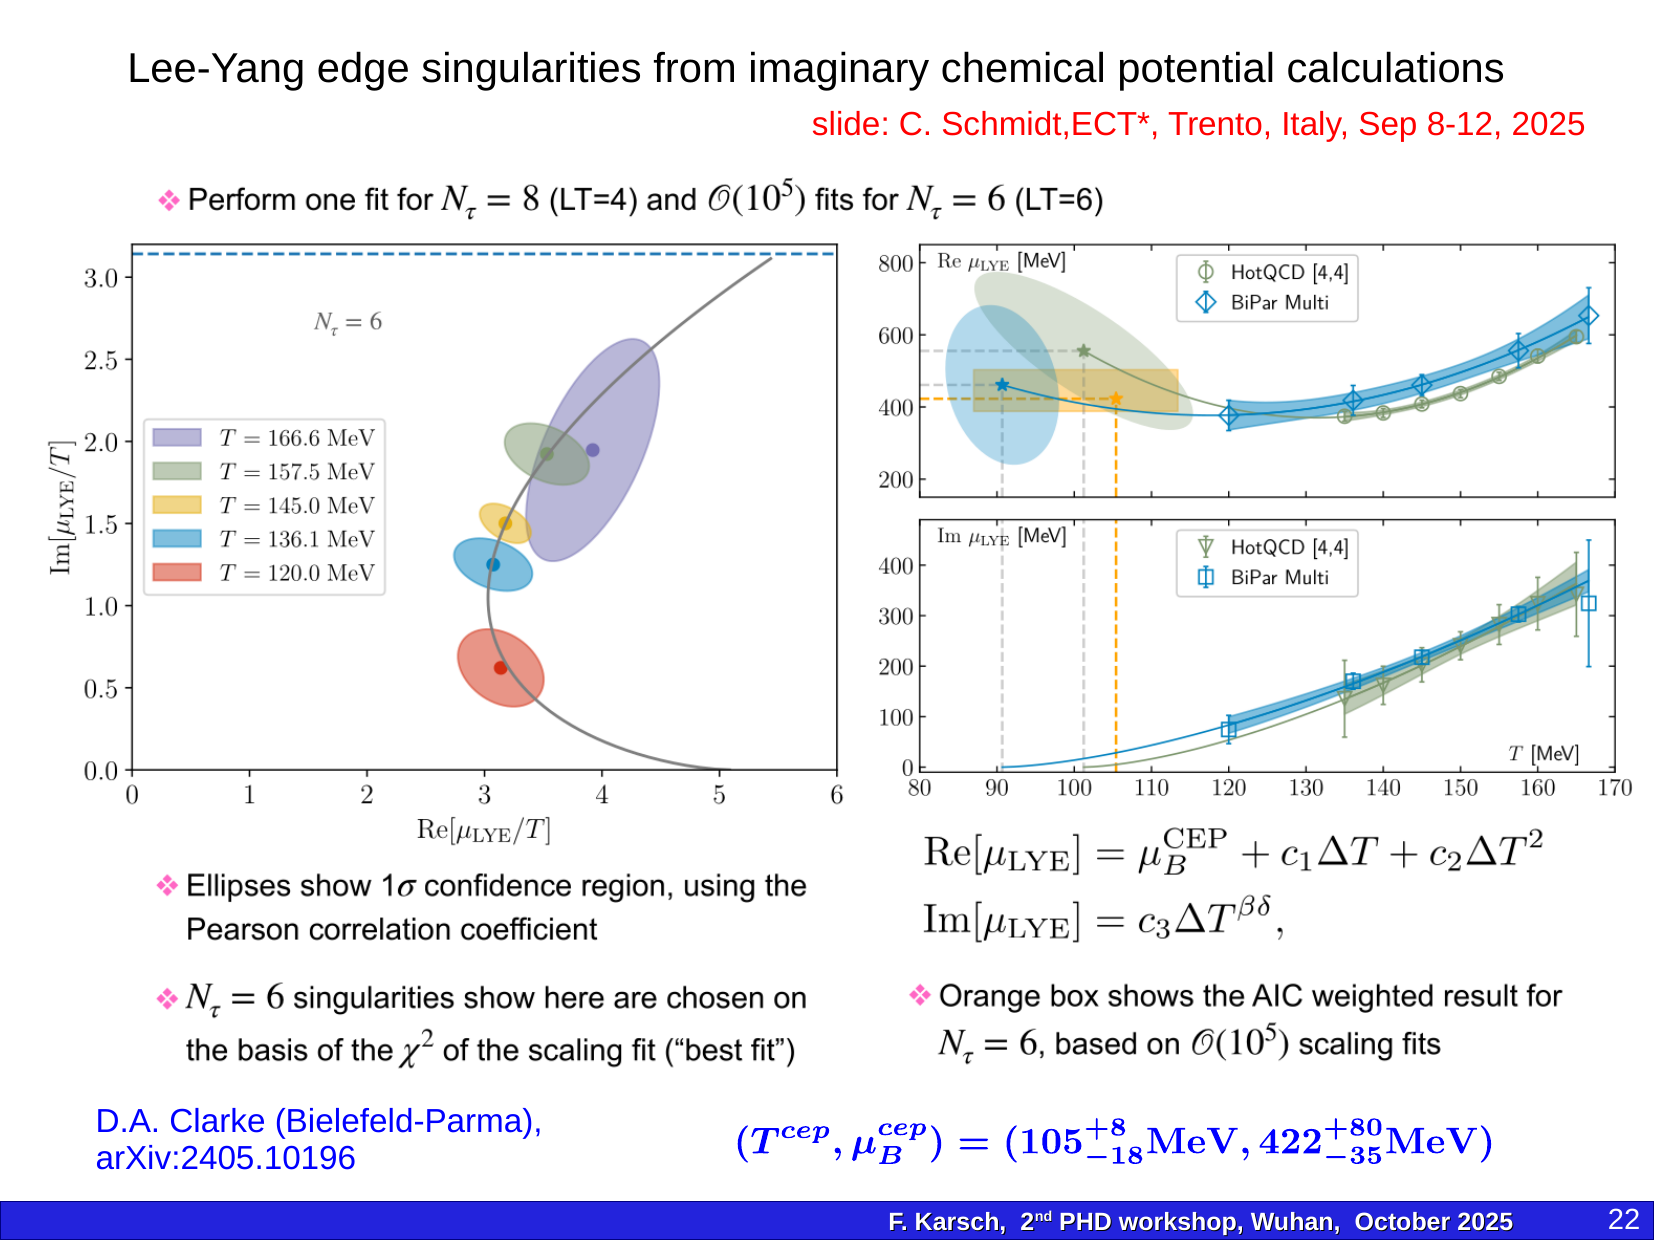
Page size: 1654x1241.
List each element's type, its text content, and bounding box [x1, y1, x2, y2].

text_box Lee-Yang edge singularities from imaginary chemical potential calculations slide: C. Schmidt,ECT*, Trento, Italy, Sep 8-12, 2025 [112, 37, 1613, 187]
picture [7, 169, 1654, 1078]
text_box [737, 1117, 1492, 1164]
text_box D.A. Clarke (Bielefeld-Parma), arXiv:2405.10196 [80, 1095, 558, 1185]
